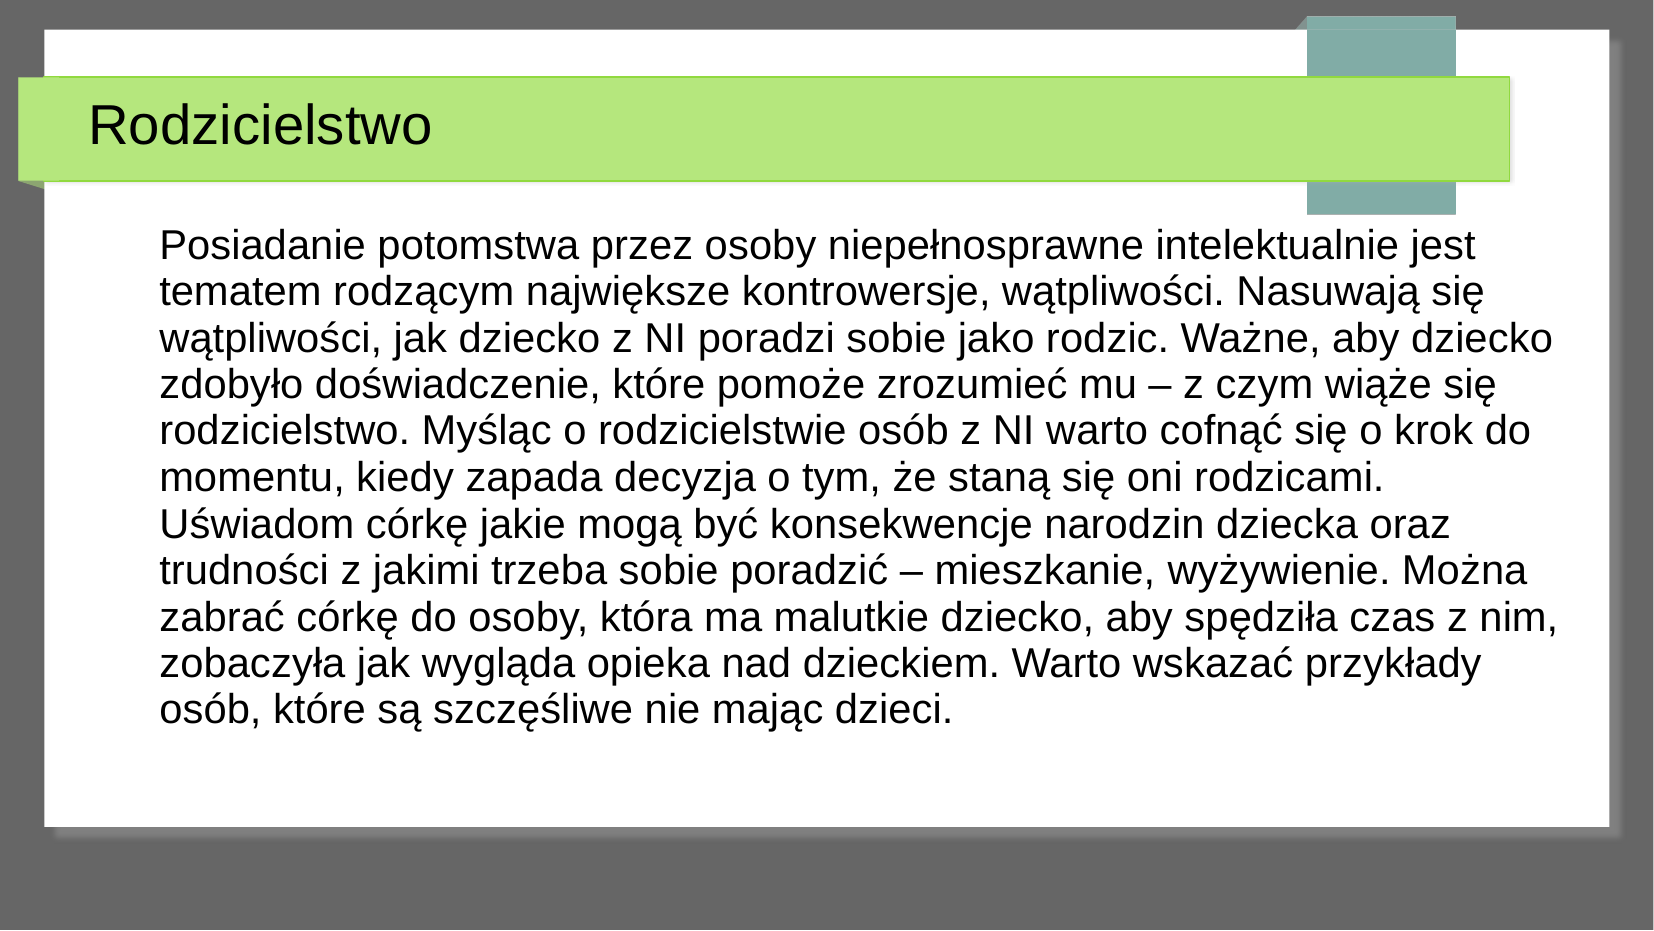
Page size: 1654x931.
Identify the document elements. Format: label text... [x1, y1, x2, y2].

title Rodzicielstwo [88, 73, 1506, 178]
list Posiadanie potomstwa przez osoby niepełnosprawne intelektualnie jest tematem rodzącym największe kontrowersje, wątpliwości. Nasuwają się wątpliwości, jak dziecko z NI poradzi sobie jako rodzic. Ważne, aby dziecko zdobyło doświadczenie, które pomoże zrozumieć mu – z czym wiąże się rodzicielstwo. Myśląc o rodzicielstwie osób z NI warto cofnąć się o krok do momentu, kiedy zapada decyzja o tym, że staną się oni rodzicami. Uświadom córkę jakie mogą być konsekwencje narodzin dziecka oraz trudności z jakimi trzeba sobie poradzić – mieszkanie, wyżywienie. Można zabrać córkę do osoby, która ma malutkie dziecko, aby spędziła czas z nim, zobaczyła jak wygląda opieka nad dzieckiem. Warto wskazać przykłady osób, które są szczęśliwe nie mając dzieci. [88, 221, 1565, 813]
